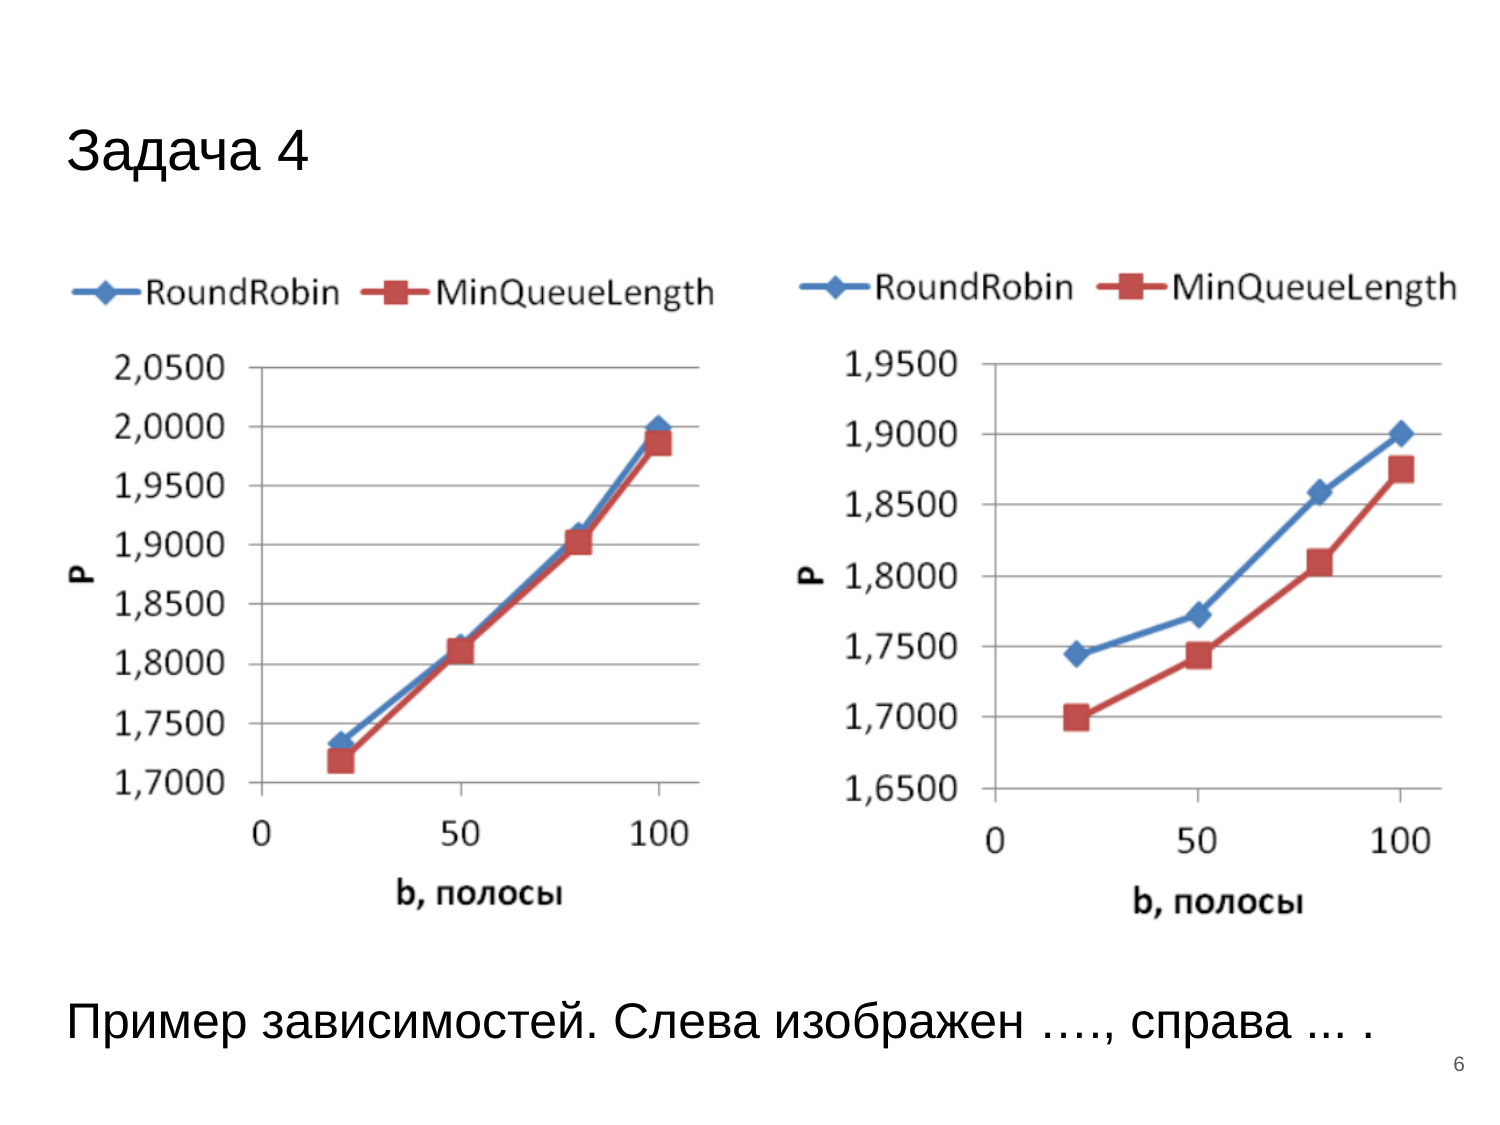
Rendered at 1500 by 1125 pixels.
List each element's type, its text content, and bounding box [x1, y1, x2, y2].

picture [767, 247, 1471, 940]
list Пример зависимостей. Слева изображен …., справа ... . [51, 964, 1449, 1072]
picture [24, 247, 743, 940]
title Задача 4 [51, 97, 1449, 223]
slide_number <number> [1389, 1019, 1480, 1106]
